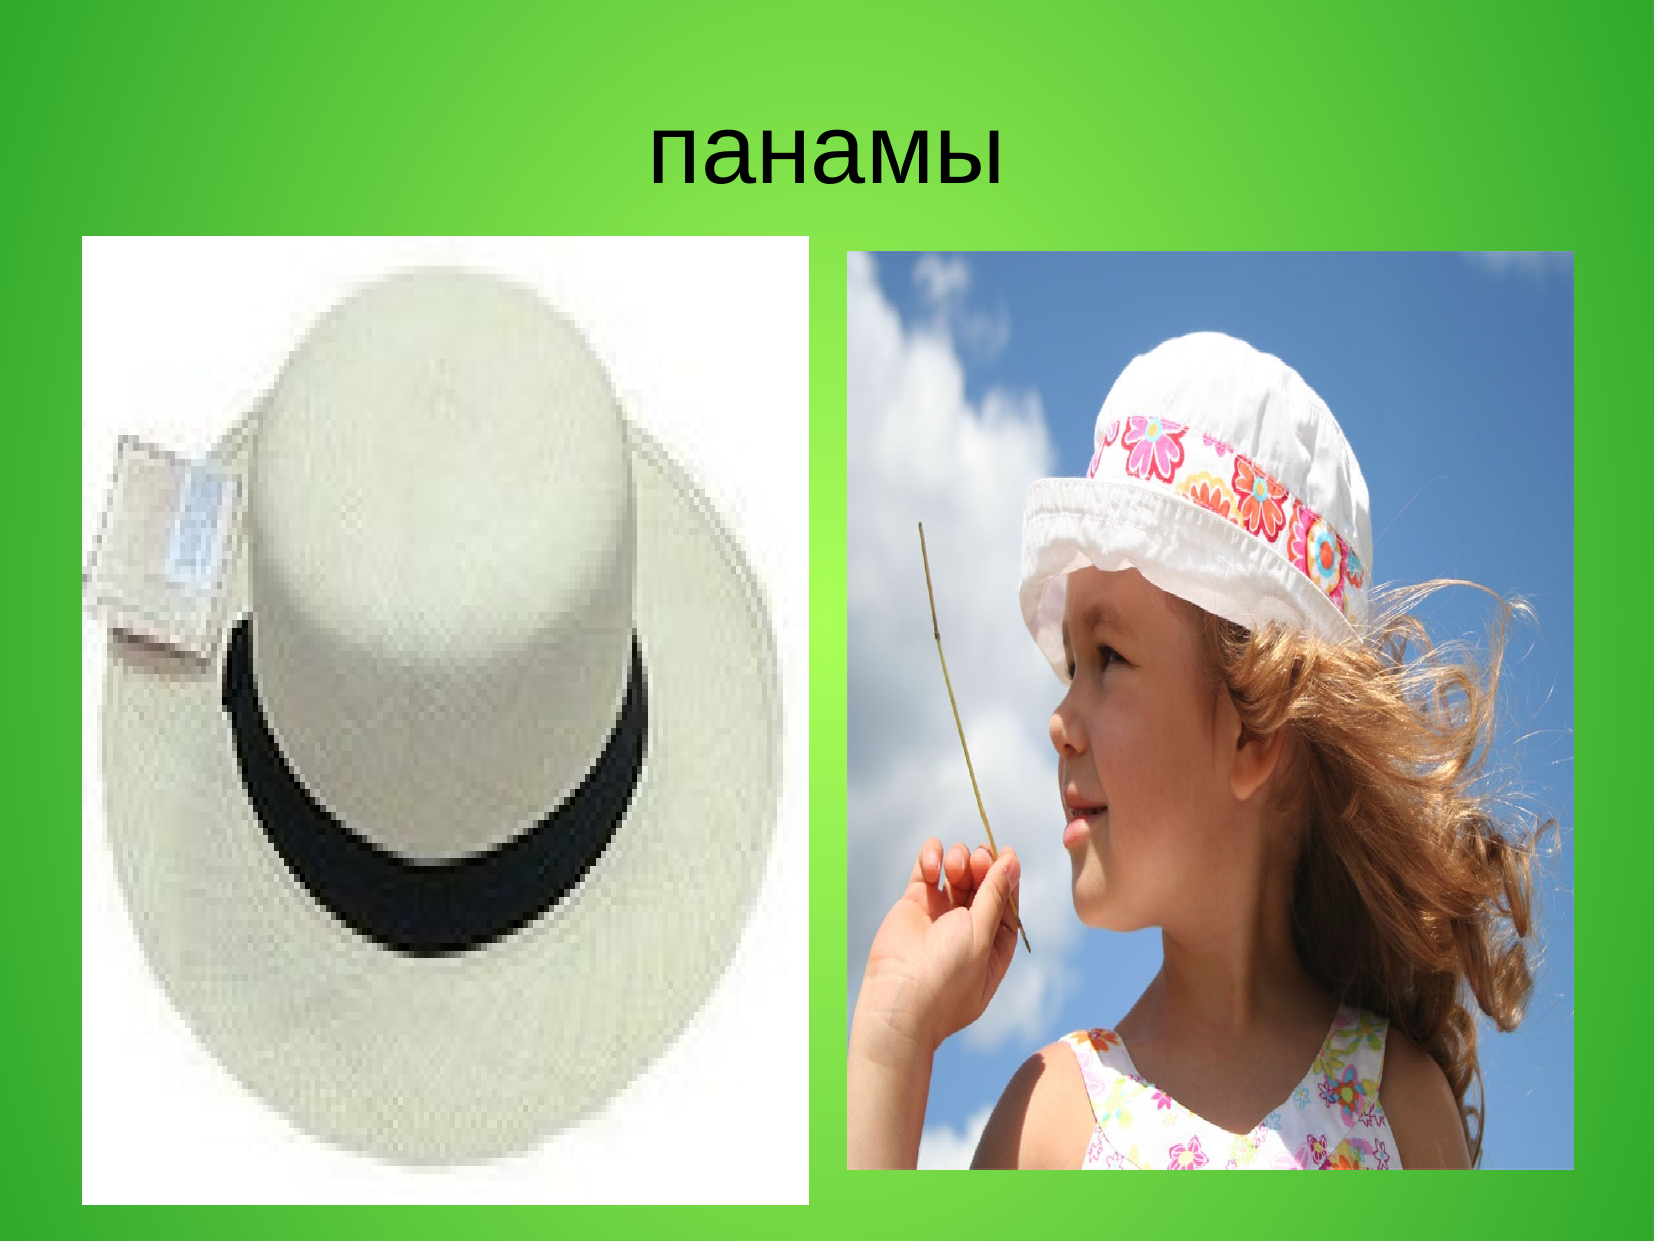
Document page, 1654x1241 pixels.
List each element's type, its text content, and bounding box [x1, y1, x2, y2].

title панамы [82, 47, 1571, 252]
picture [82, 236, 809, 1205]
picture [847, 251, 1574, 1170]
